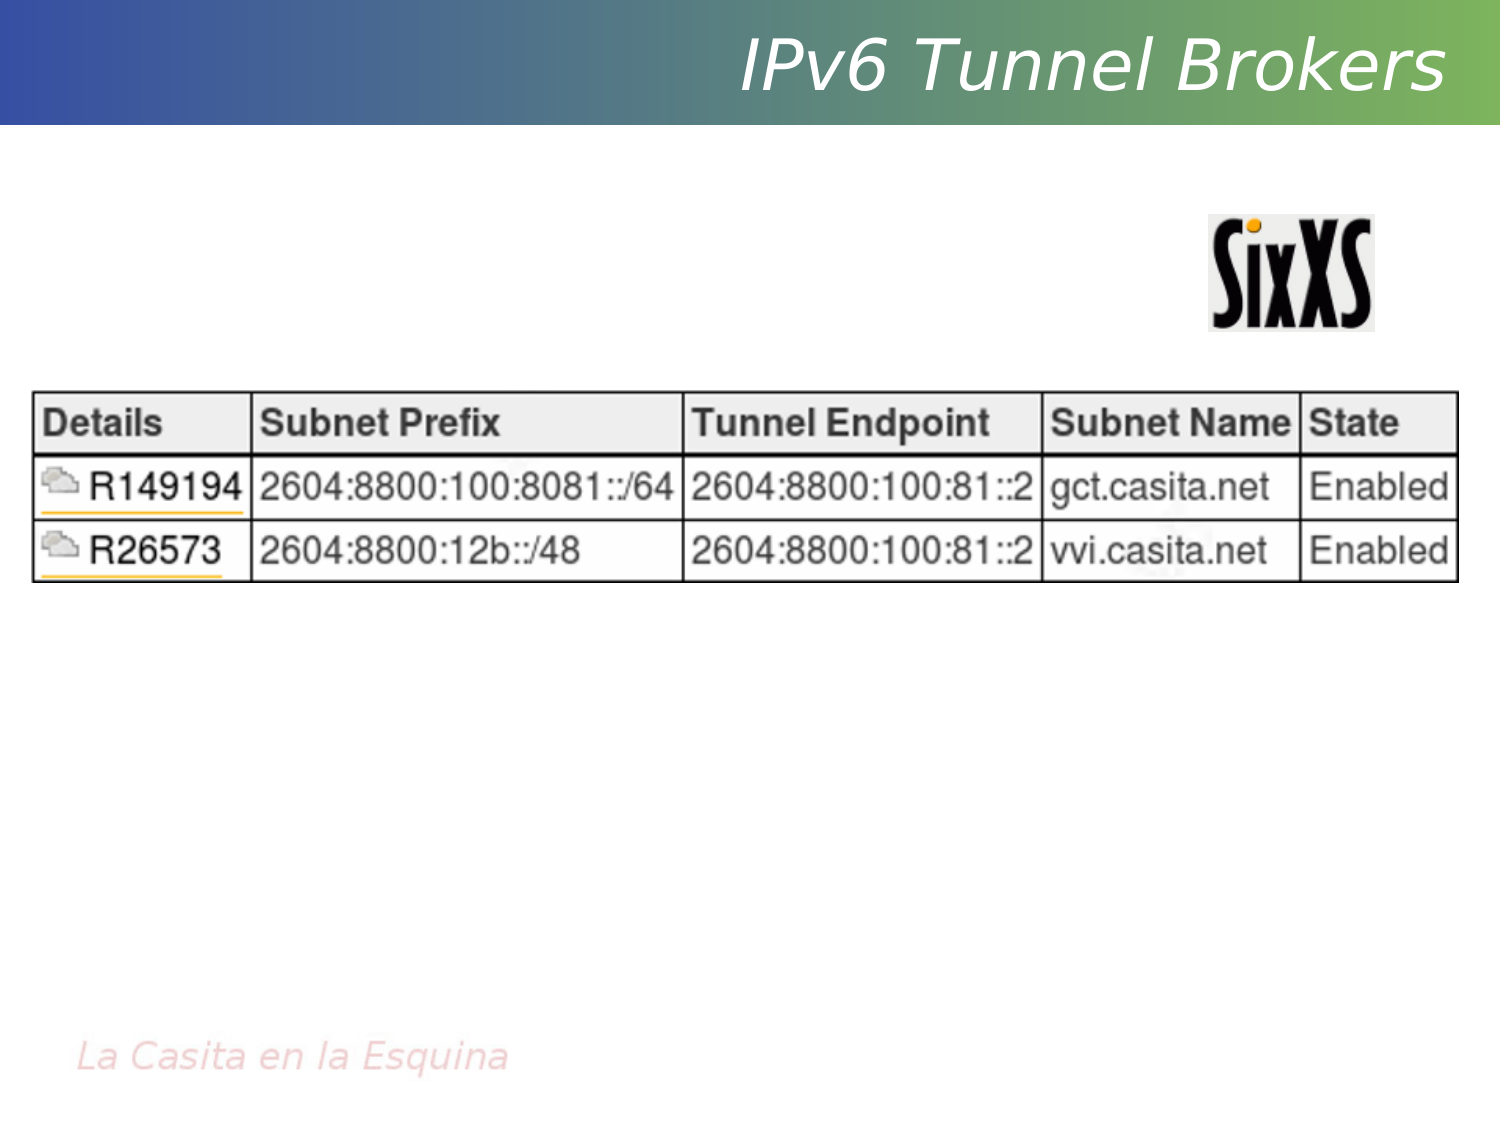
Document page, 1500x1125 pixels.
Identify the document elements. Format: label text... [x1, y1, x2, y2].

picture [30, 389, 1459, 583]
picture [45, 1019, 545, 1095]
picture [1208, 214, 1375, 332]
title IPv6 Tunnel Brokers [62, 12, 1463, 113]
